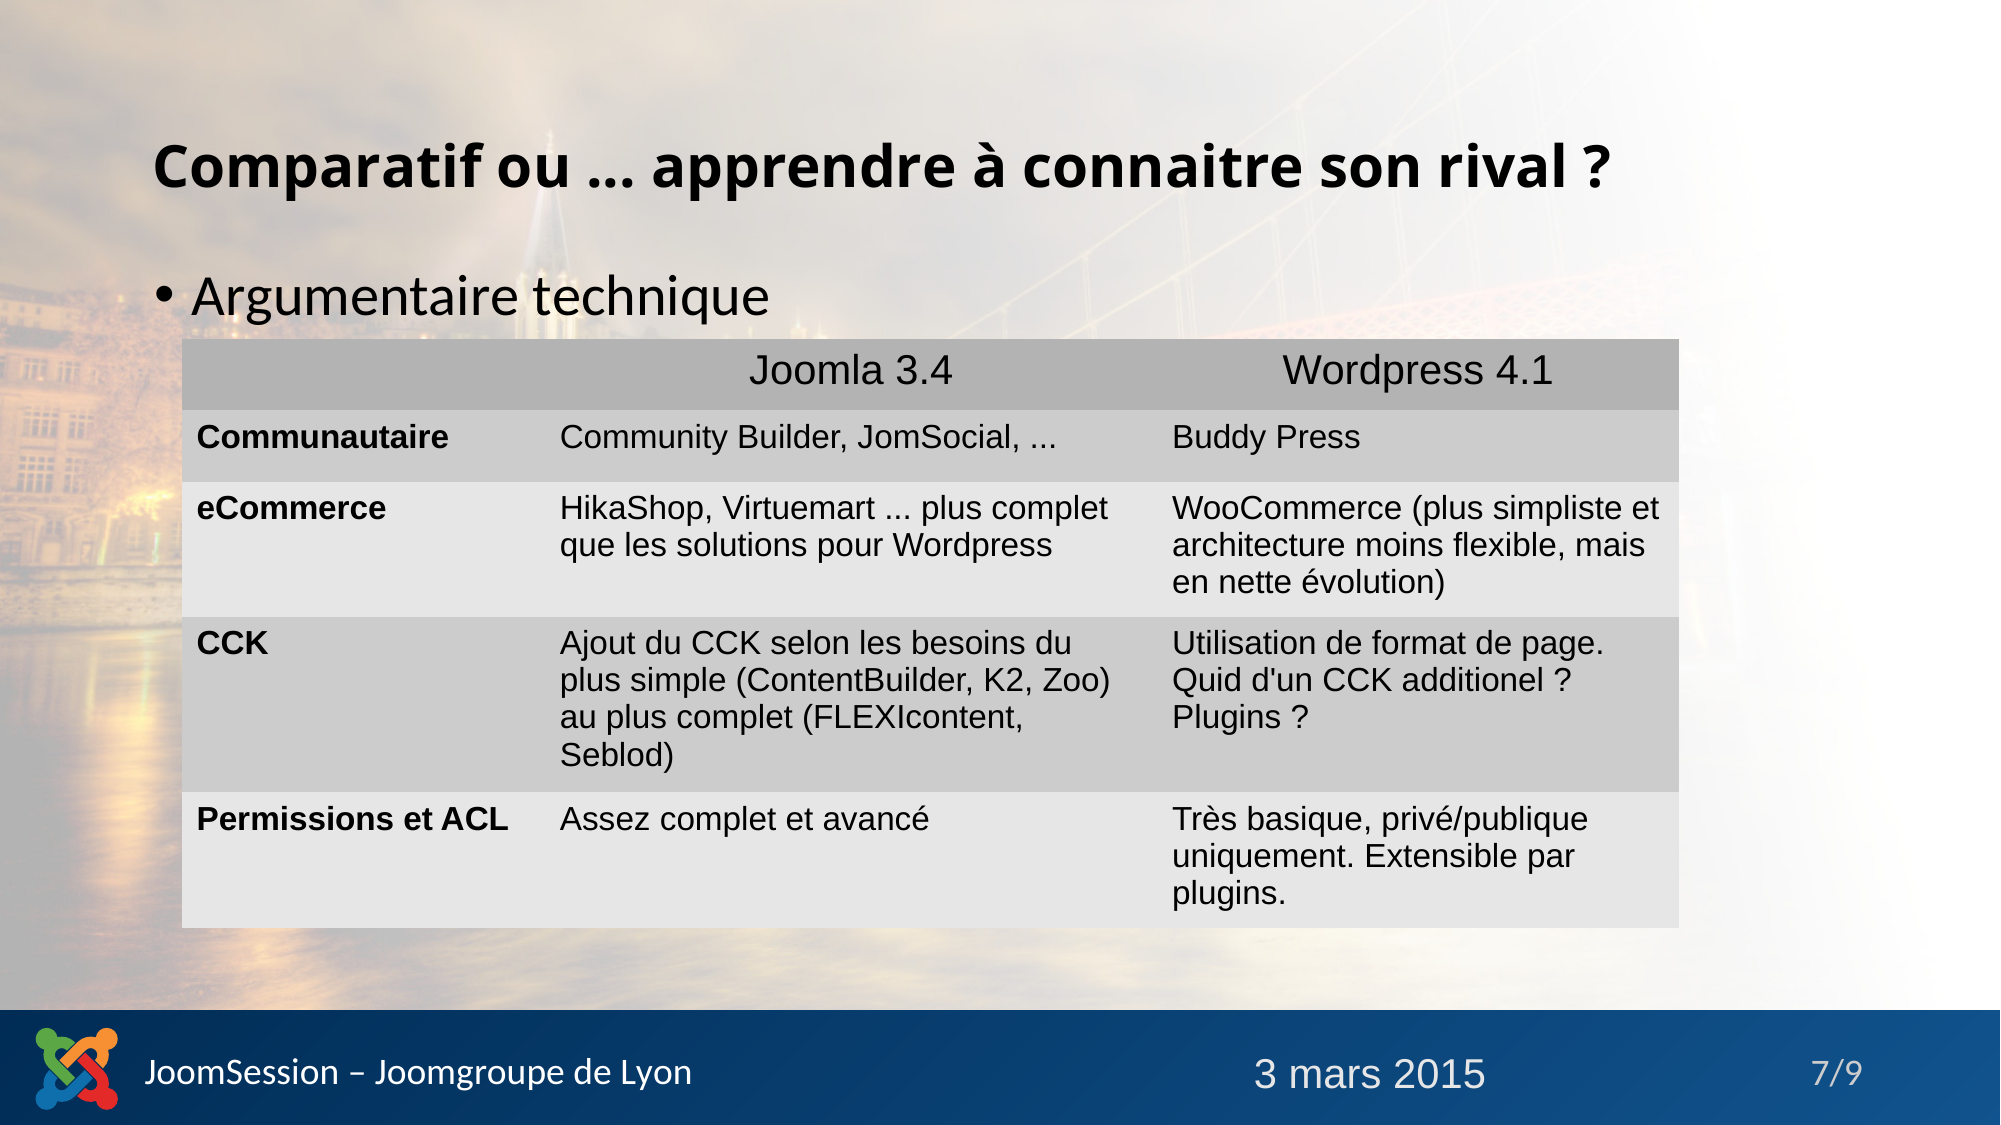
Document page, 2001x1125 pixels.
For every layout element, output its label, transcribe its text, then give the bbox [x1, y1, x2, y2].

table_cell Très basique, privé/publique uniquement. Extensible par plugins. [1157, 792, 1679, 928]
table_cell Community Builder, JomSocial, ... [545, 410, 1157, 482]
table_cell WooCommerce (plus simpliste et architecture moins flexible, mais en nette évolution) [1157, 482, 1679, 617]
table_cell Assez complet et avancé [545, 792, 1157, 928]
title Comparatif ou ... apprendre à connaitre son rival ? [137, 59, 1863, 278]
table_header Joomla 3.4 [545, 339, 1157, 410]
table_header Wordpress 4.1 [1157, 339, 1679, 410]
picture [0, 0, 2001, 1125]
table_cell Buddy Press [1157, 410, 1679, 482]
table_cell Permissions et ACL [182, 792, 545, 928]
table_header [182, 339, 545, 410]
table_cell eCommerce [182, 482, 545, 617]
table_cell HikaShop, Virtuemart ... plus complet que les solutions pour Wordpress [545, 482, 1157, 617]
table_cell Utilisation de format de page. Quid d'un CCK additionel ? Plugins ? [1157, 617, 1679, 792]
table_cell Communautaire [182, 410, 545, 482]
table_cell CCK [182, 617, 545, 792]
list Argumentaire technique [139, 257, 1865, 911]
table_cell Ajout du CCK selon les besoins du plus simple (ContentBuilder, K2, Zoo) au plus complet (FLEXIcontent, Seblod) [545, 617, 1157, 792]
